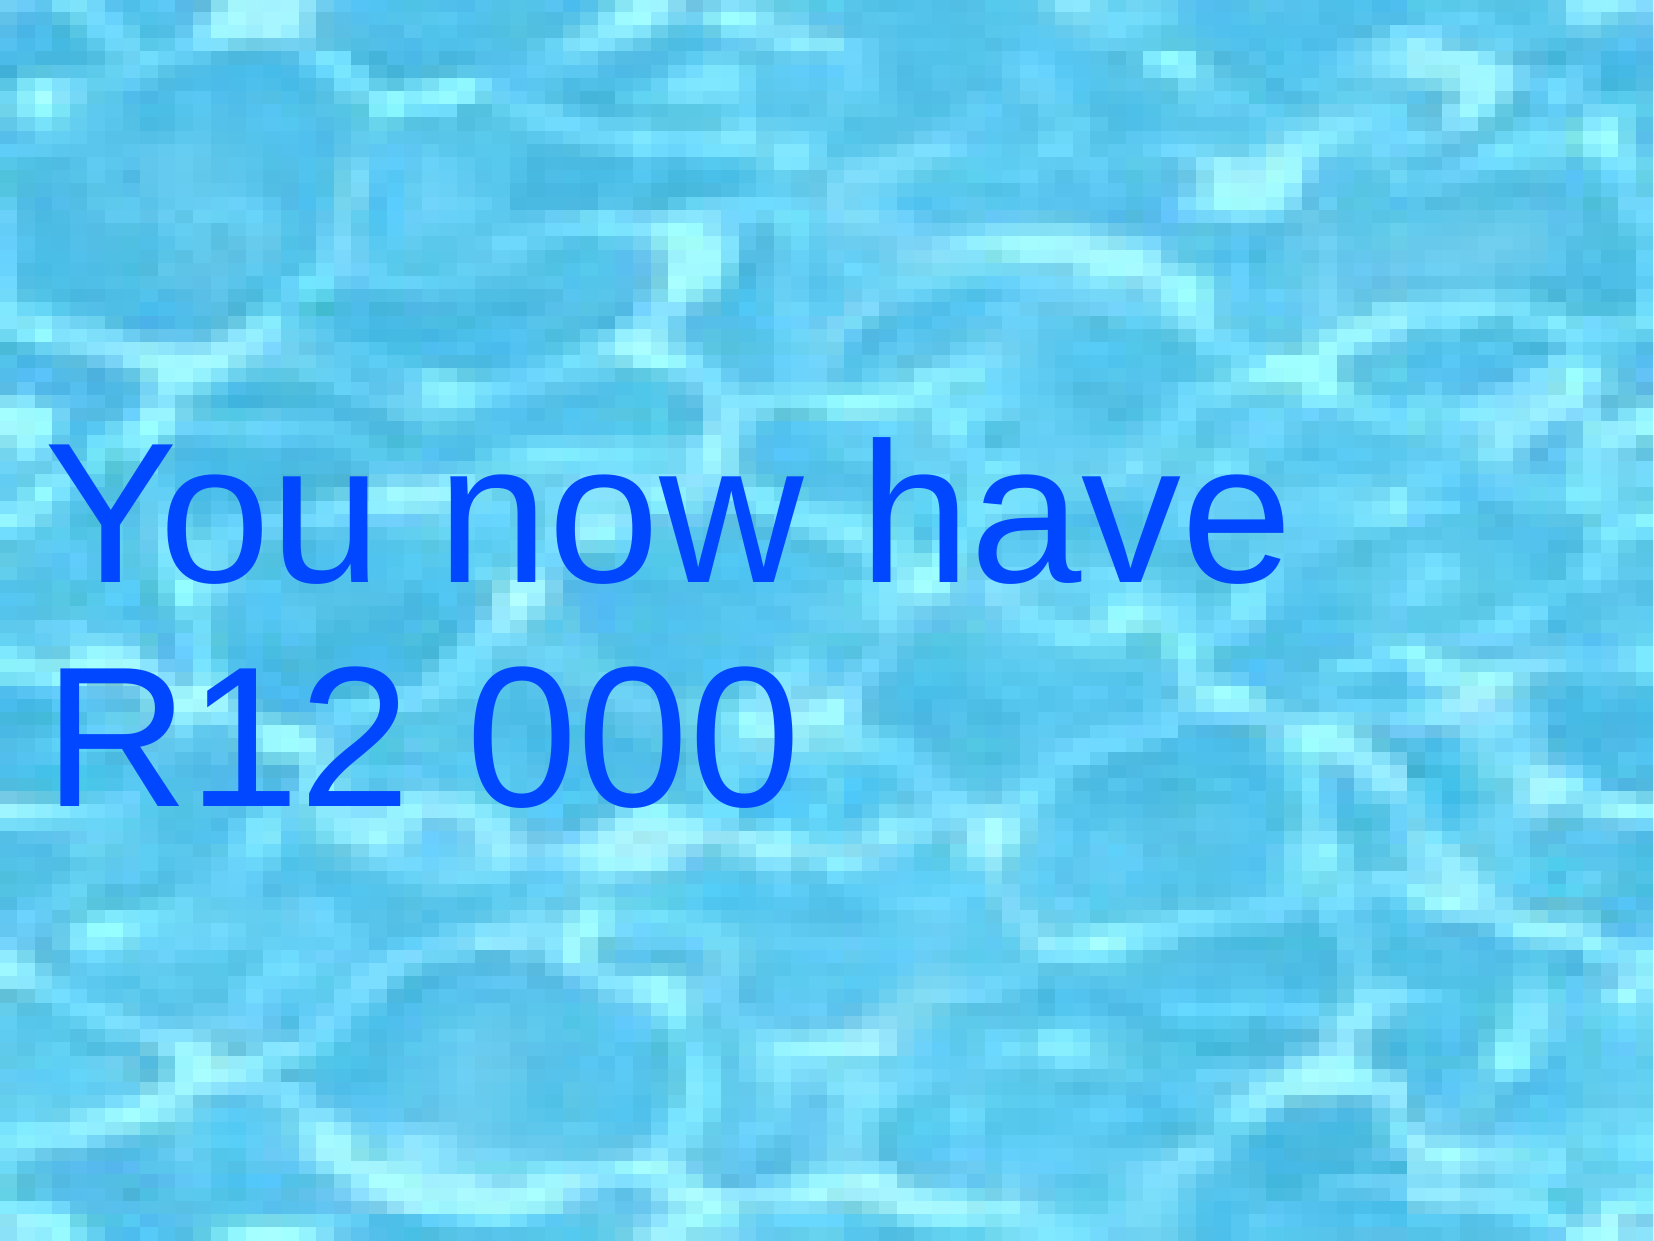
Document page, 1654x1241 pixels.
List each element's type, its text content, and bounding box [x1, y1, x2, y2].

text_box You now have R12 000 [29, 394, 1506, 857]
picture [0, 0, 1654, 1241]
